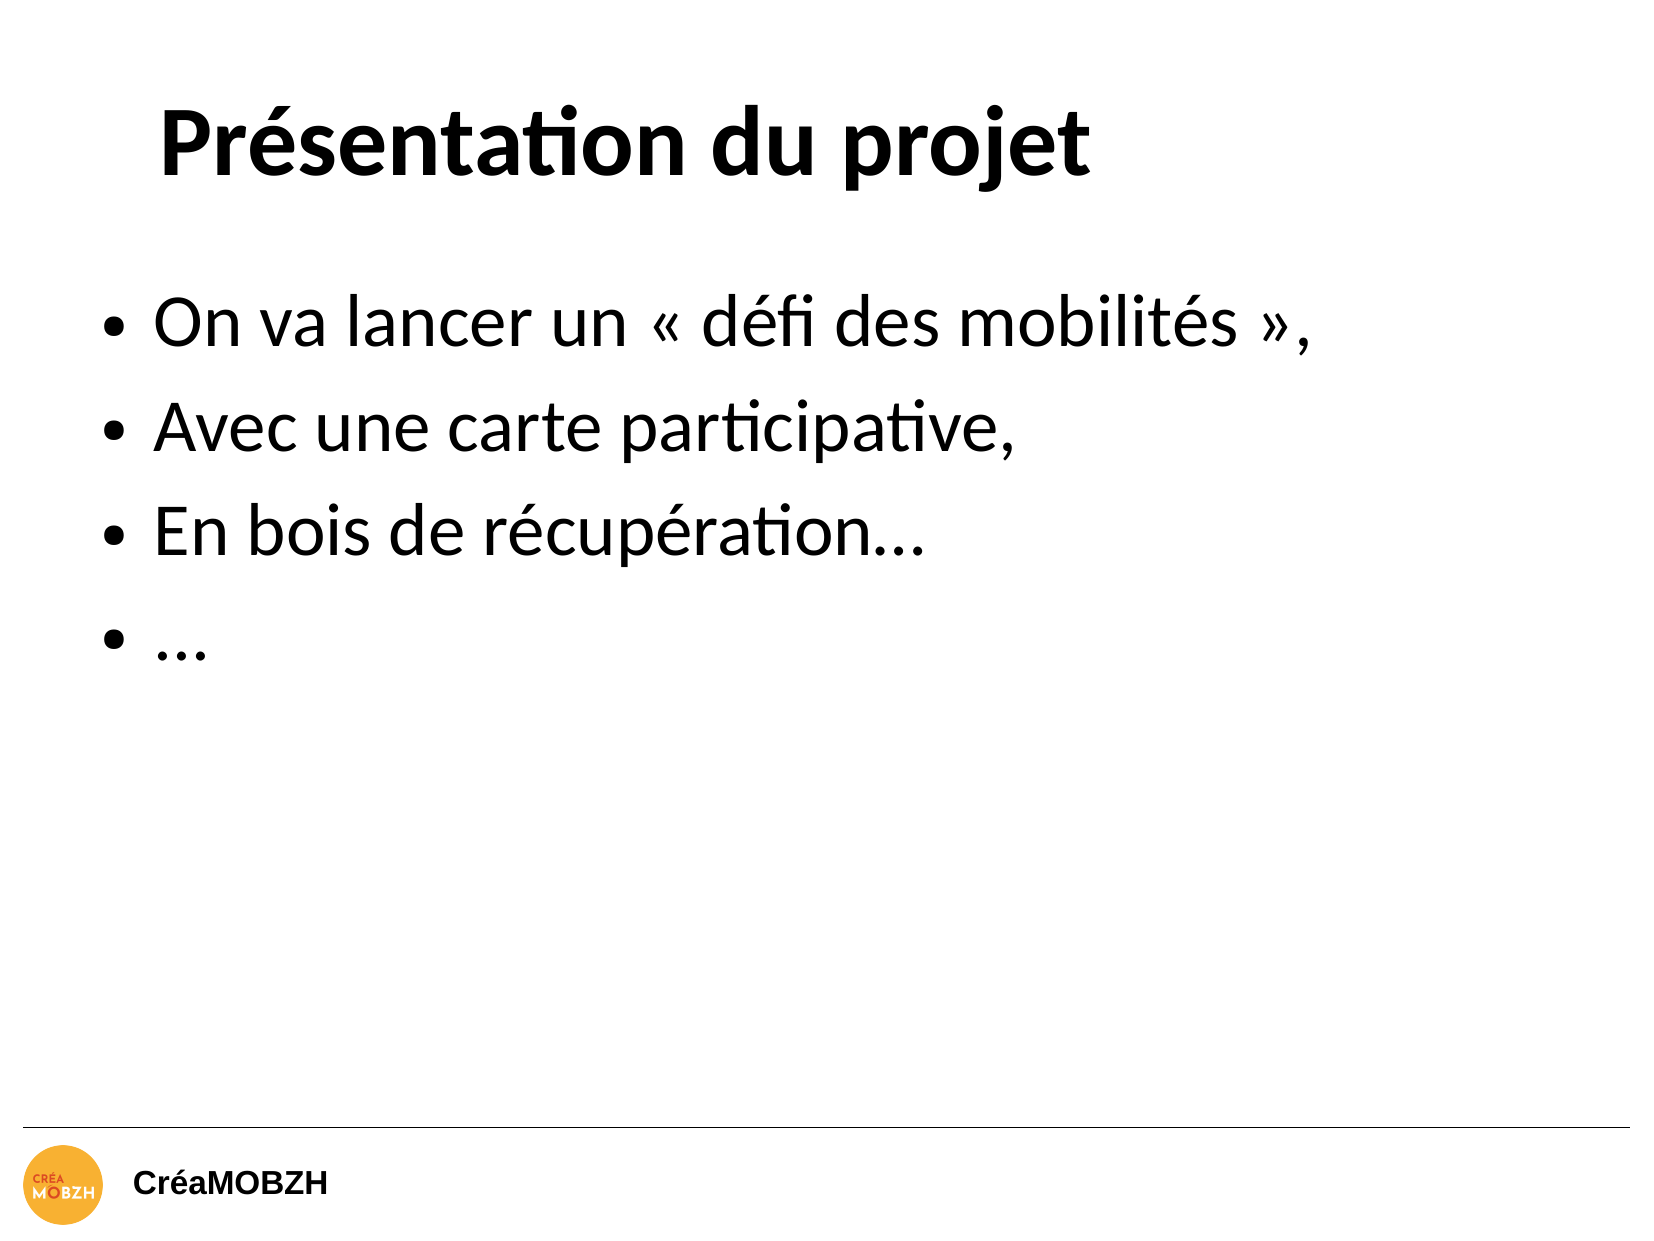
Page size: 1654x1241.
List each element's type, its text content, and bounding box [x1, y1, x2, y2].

list On va lancer un « défi des mobilités », Avec une carte participative, En bois de récupération… ... [82, 290, 1571, 1109]
text_box CréaMOBZH [118, 1157, 1040, 1241]
picture [23, 1145, 103, 1225]
title Présentation du projet [11, 47, 1347, 255]
